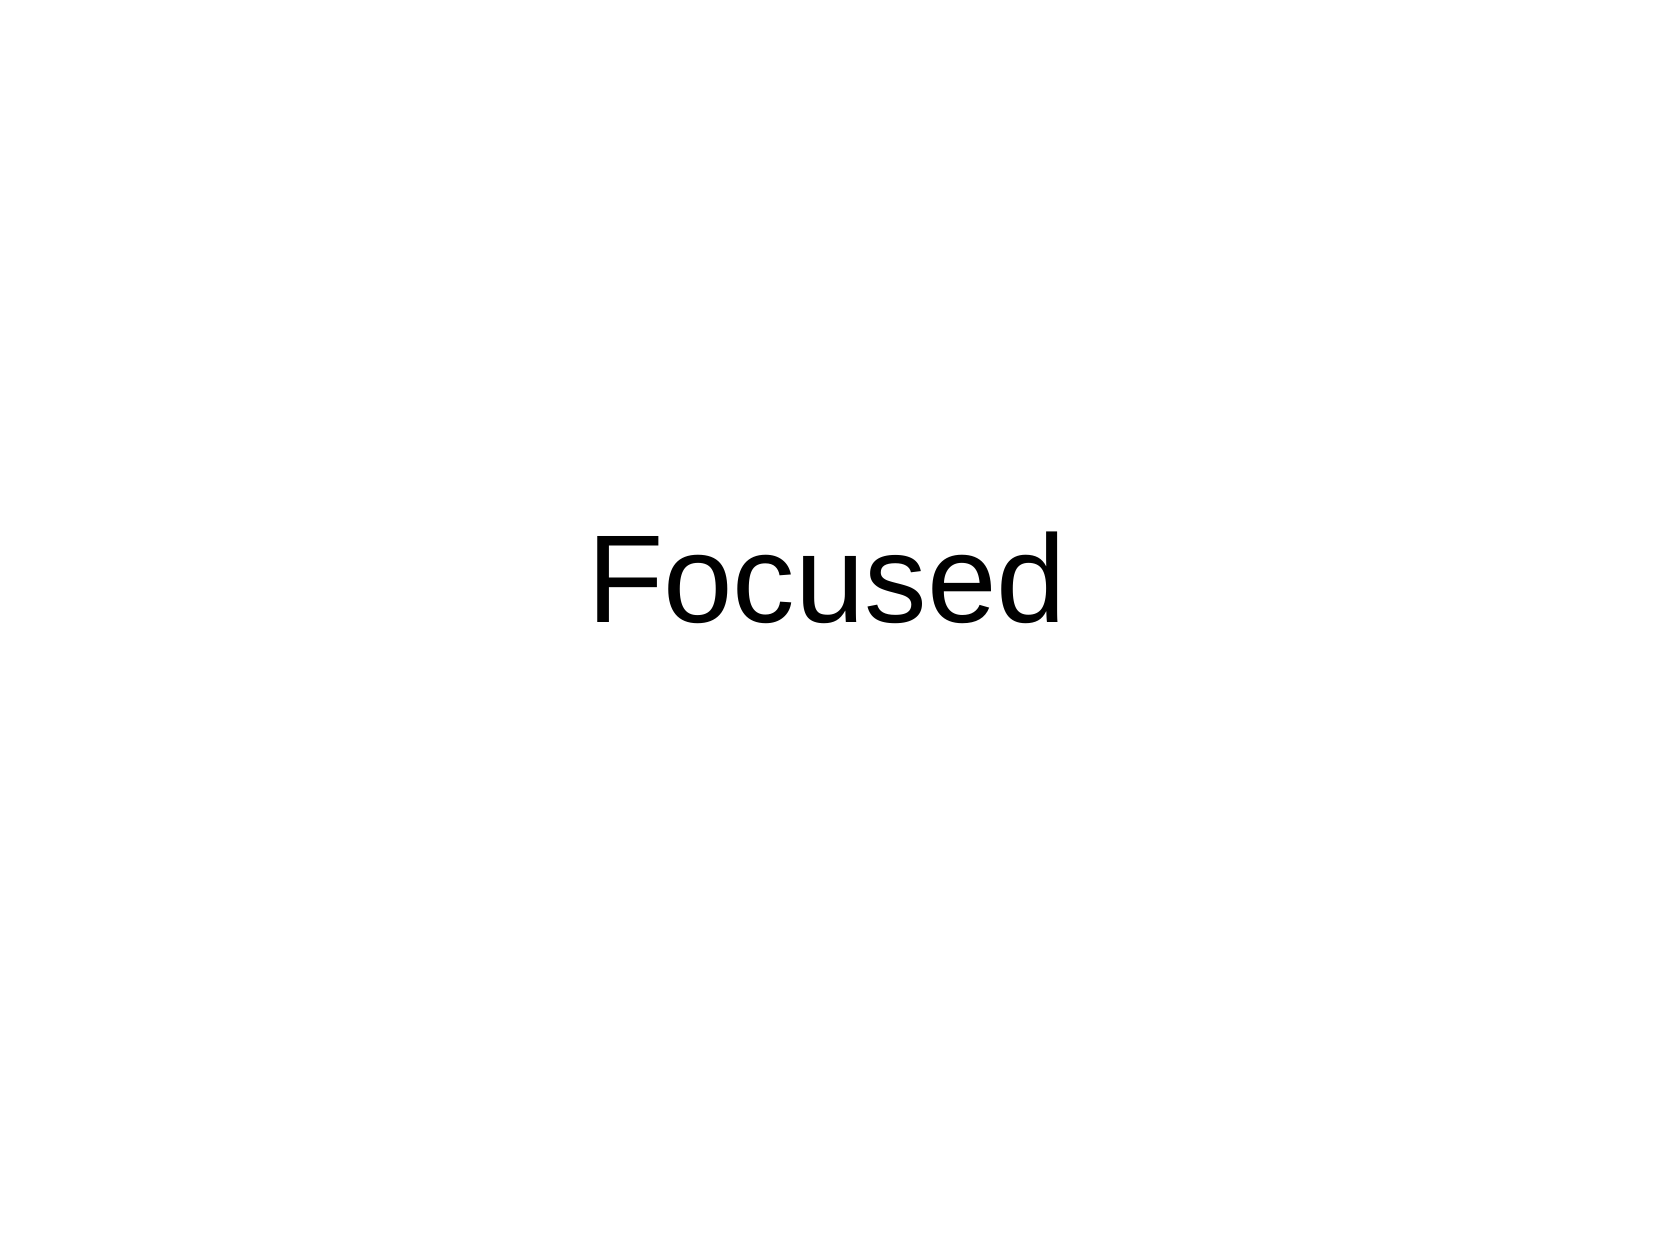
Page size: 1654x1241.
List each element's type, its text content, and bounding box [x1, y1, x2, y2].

text_box Focused [82, 56, 1571, 1102]
